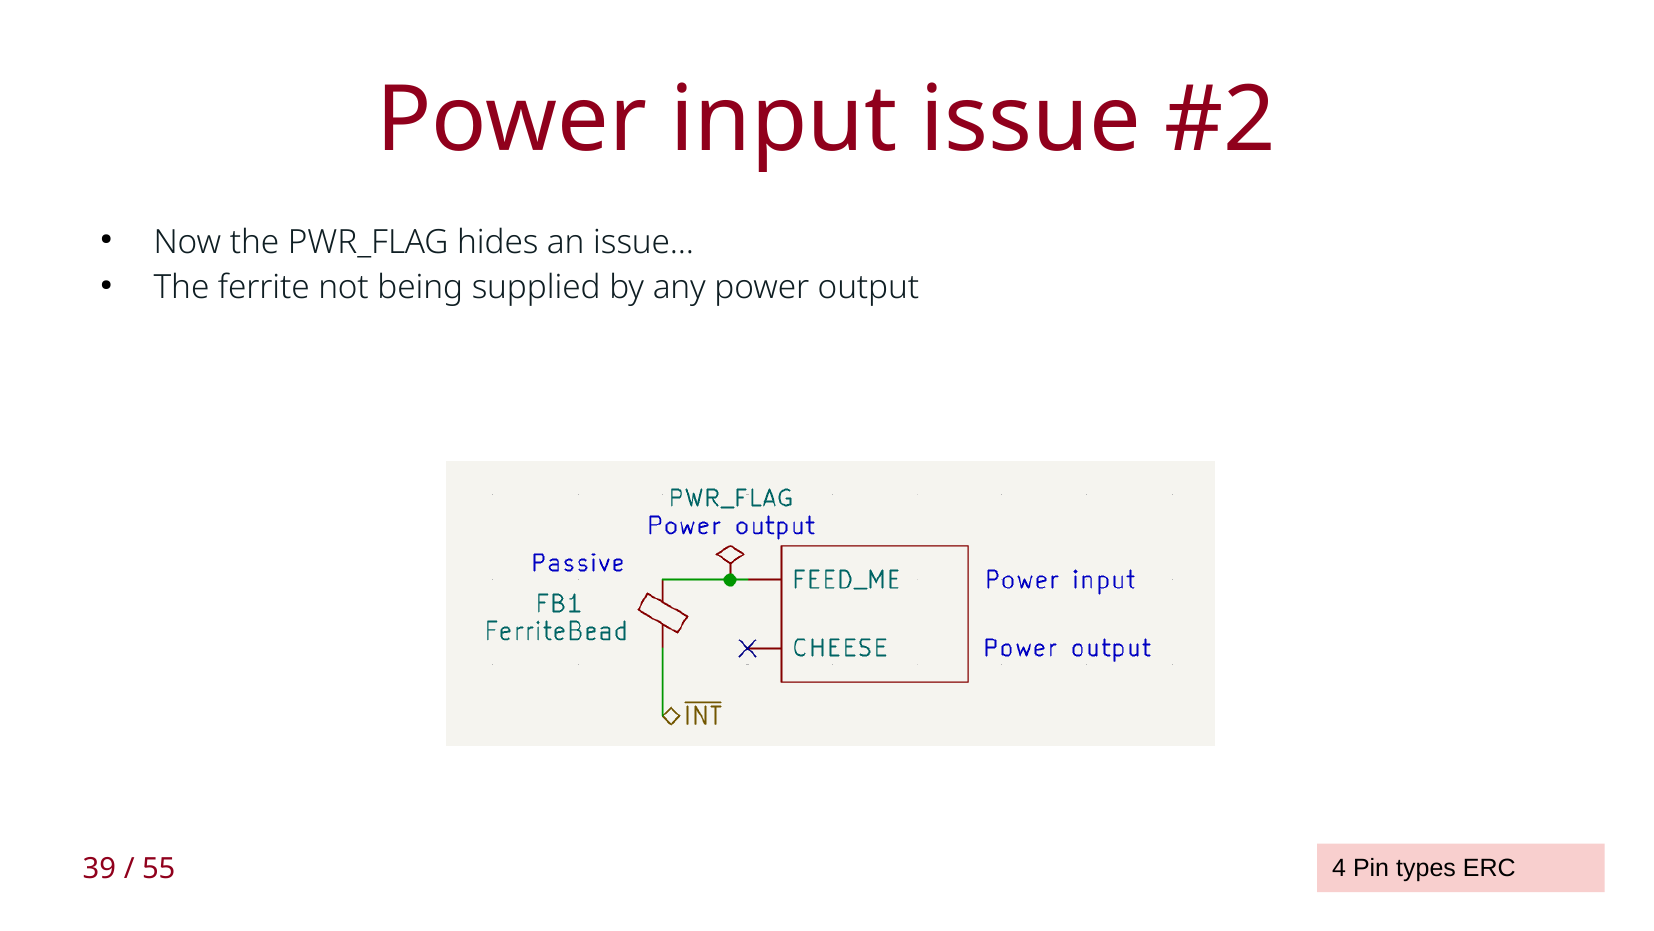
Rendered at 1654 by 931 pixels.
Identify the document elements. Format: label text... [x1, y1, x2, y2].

title Power input issue #2 [82, 37, 1571, 193]
text_box 4 Pin types ERC [1317, 843, 1605, 893]
picture [446, 461, 1215, 746]
list Now the PWR_FLAG hides an issue... The ferrite not being supplied by any power output [82, 217, 1571, 758]
